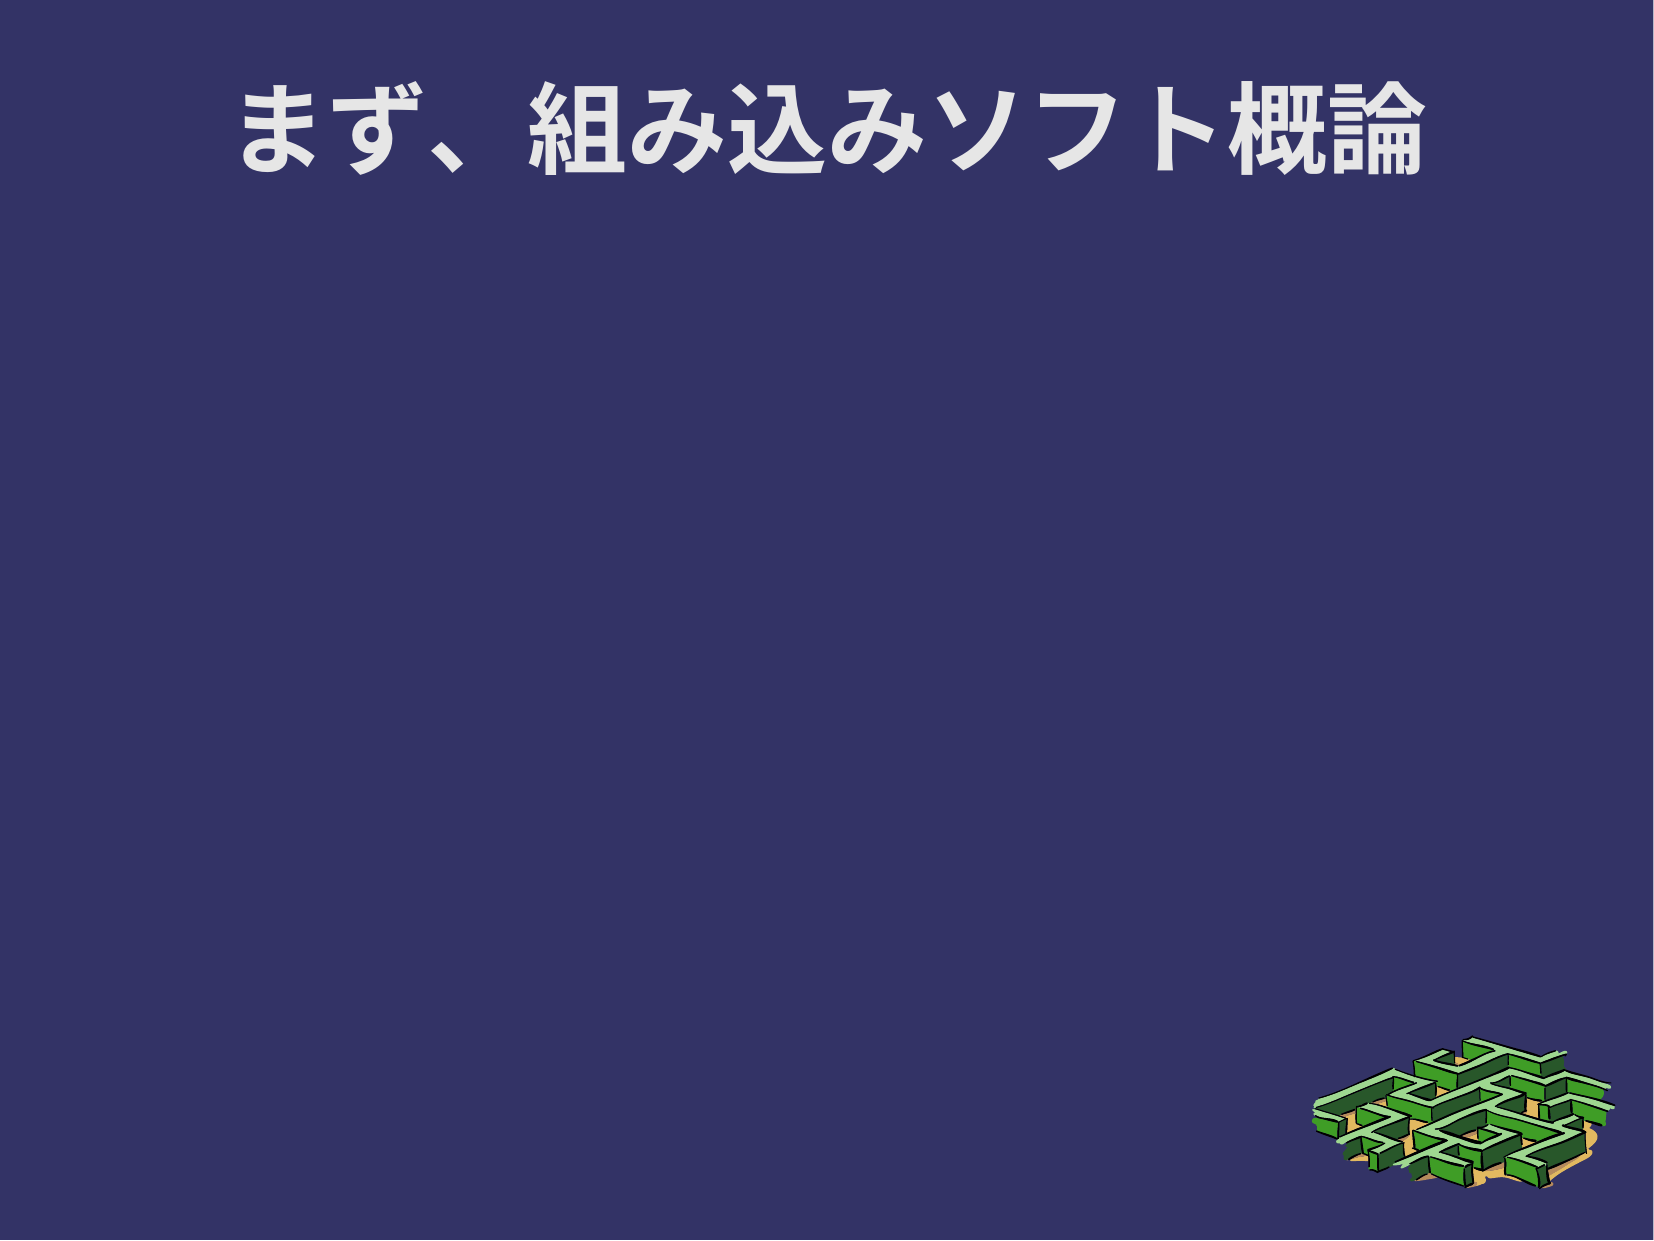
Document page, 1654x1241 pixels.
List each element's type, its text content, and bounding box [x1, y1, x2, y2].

title まず、組み込みソフト概論 [121, 19, 1534, 227]
